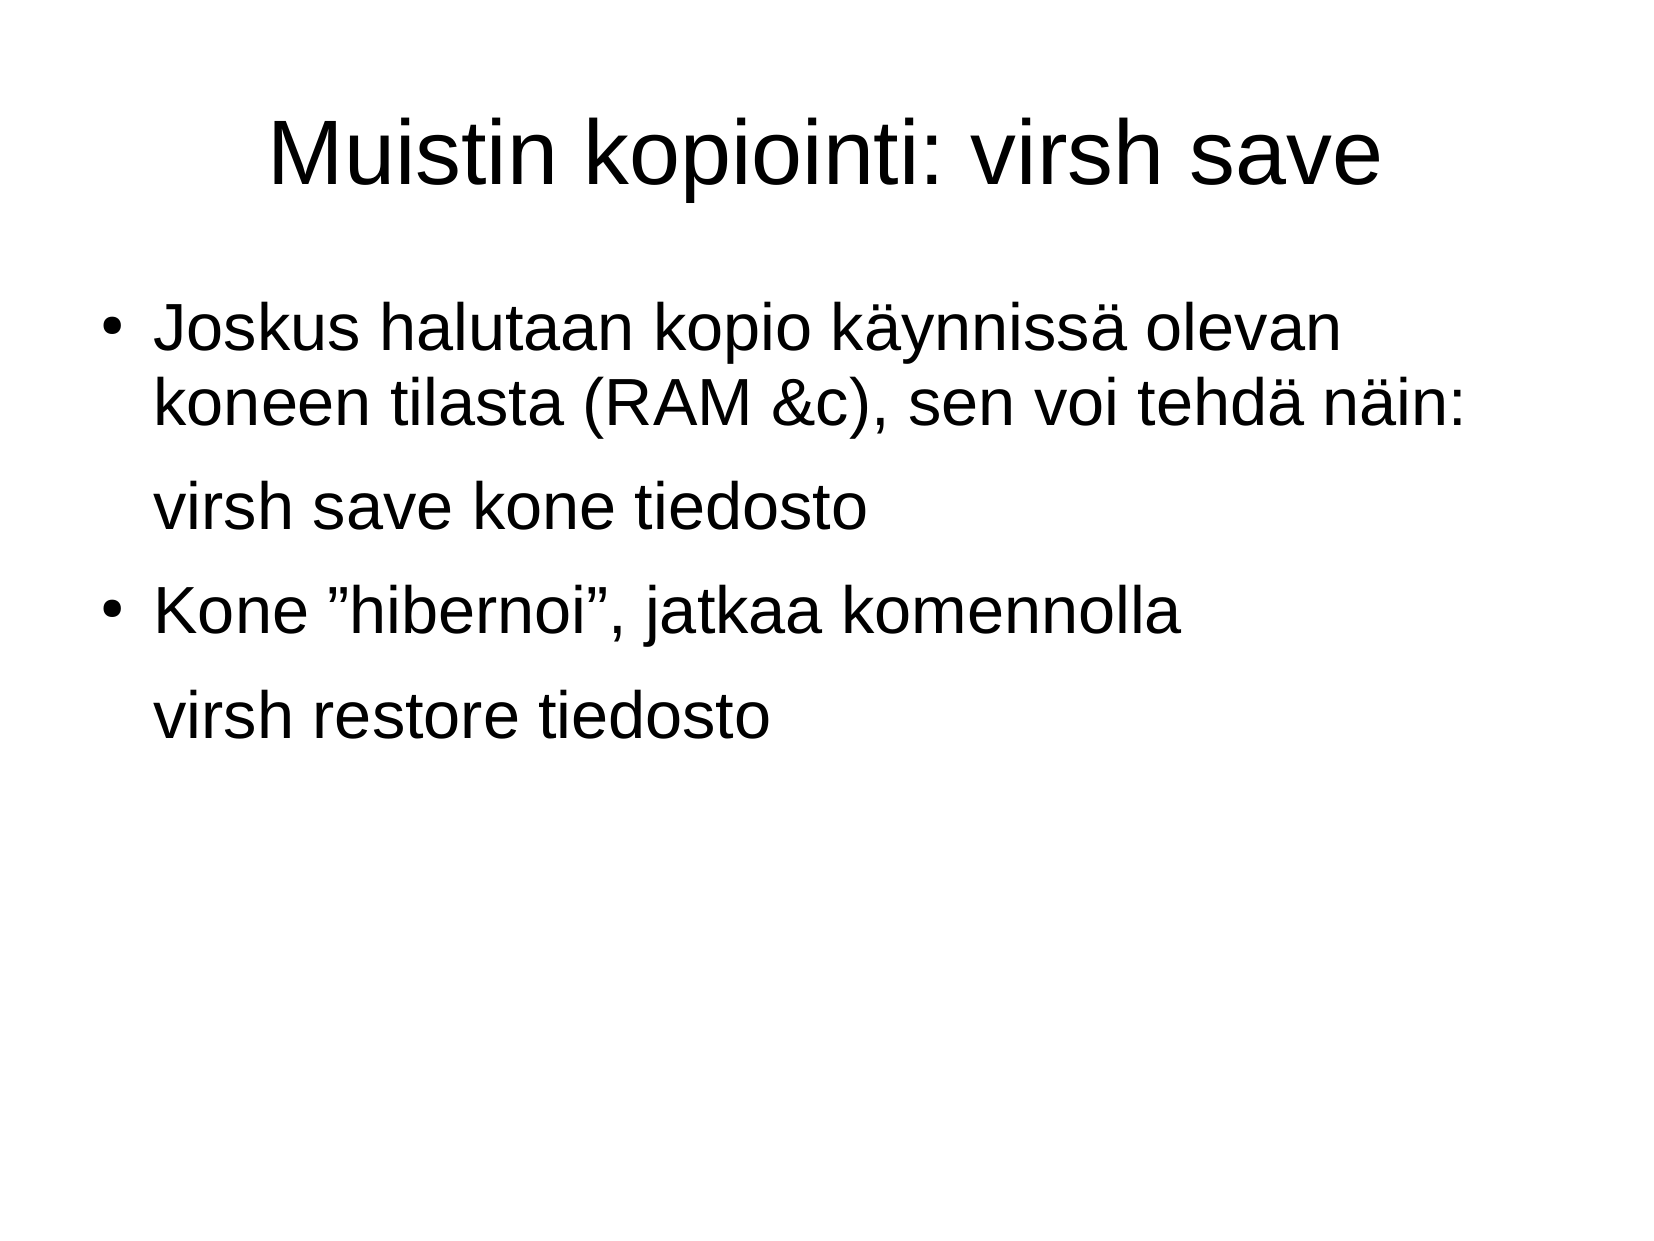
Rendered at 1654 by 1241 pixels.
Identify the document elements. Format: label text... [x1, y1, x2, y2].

list Joskus halutaan kopio käynnissä olevan koneen tilasta (RAM &c), sen voi tehdä näin: virsh save kone tiedosto Kone ”hibernoi”, jatkaa komennolla virsh restore tiedosto [82, 290, 1571, 1010]
title Muistin kopiointi: virsh save [82, 49, 1571, 257]
